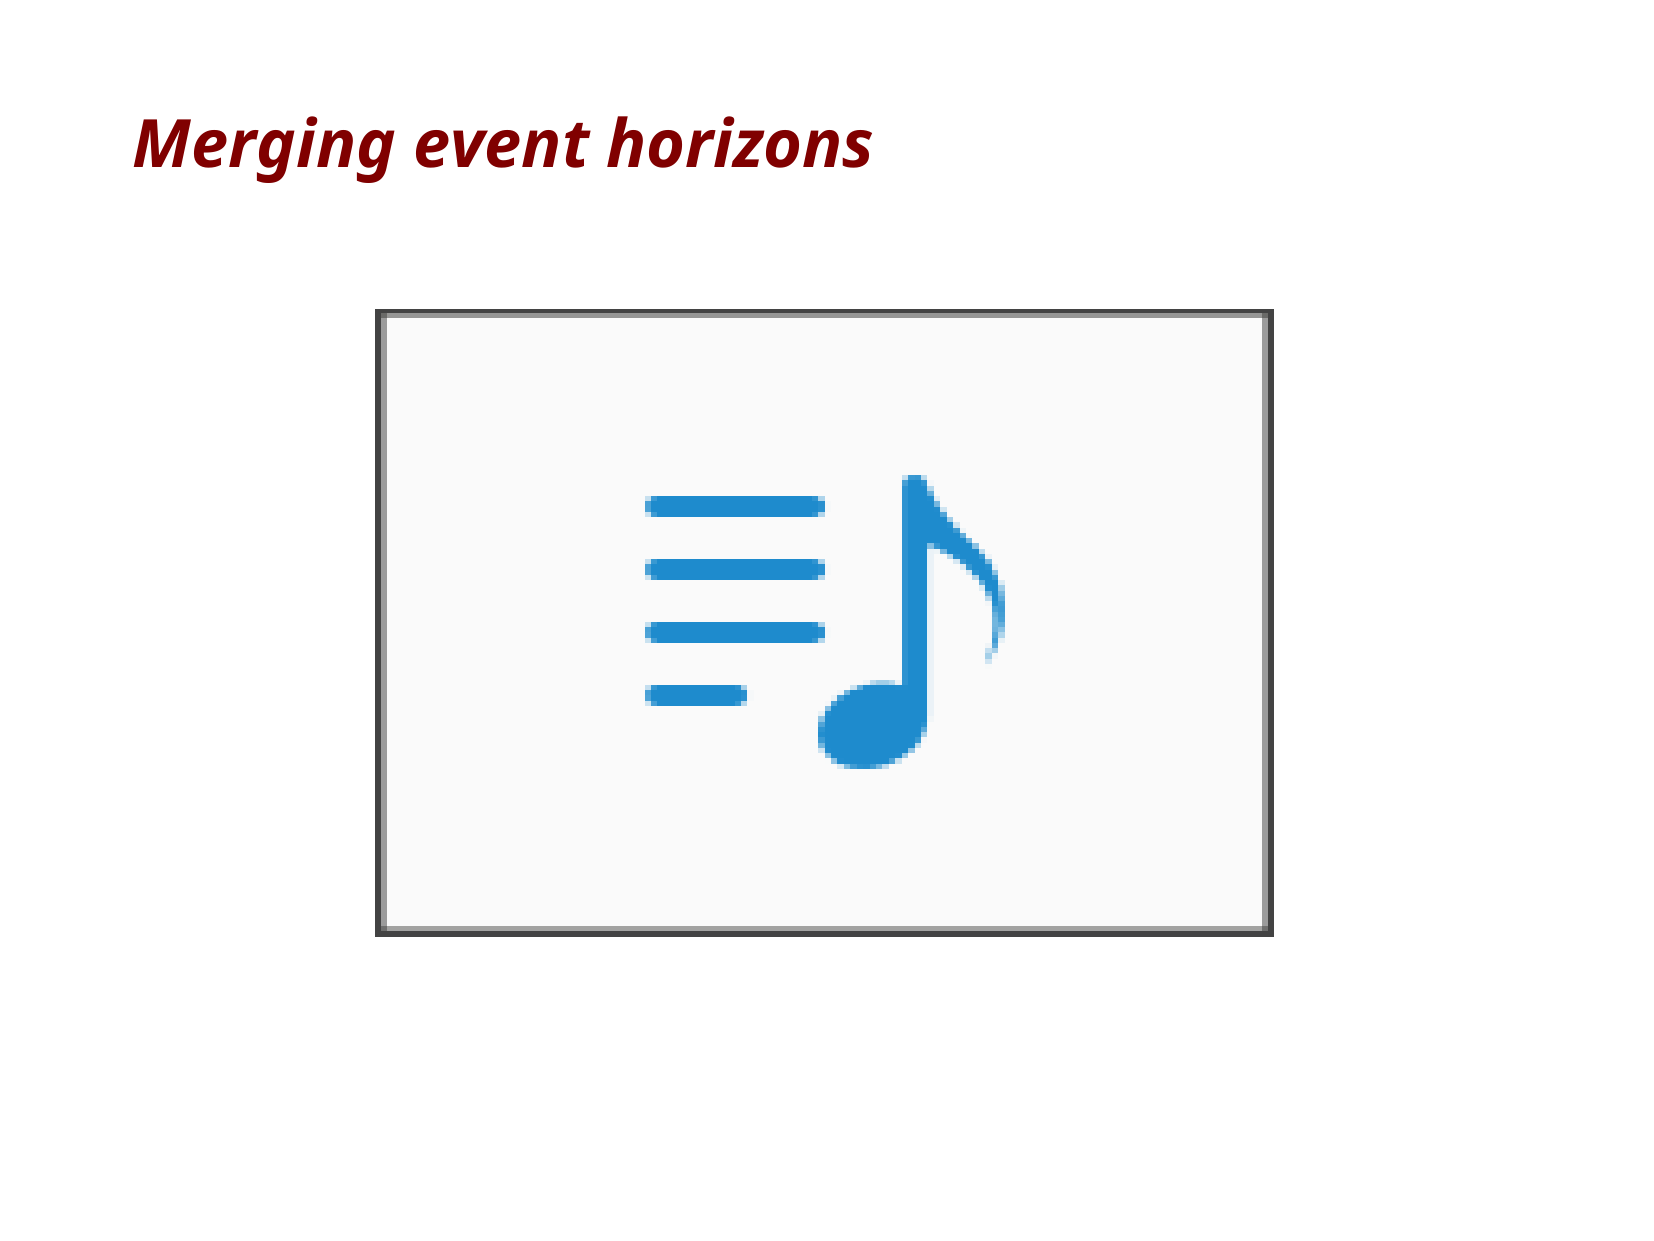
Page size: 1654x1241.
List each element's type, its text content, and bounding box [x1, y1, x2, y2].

text_box [374, 307, 1276, 938]
text_box Merging event horizons [117, 100, 1501, 191]
